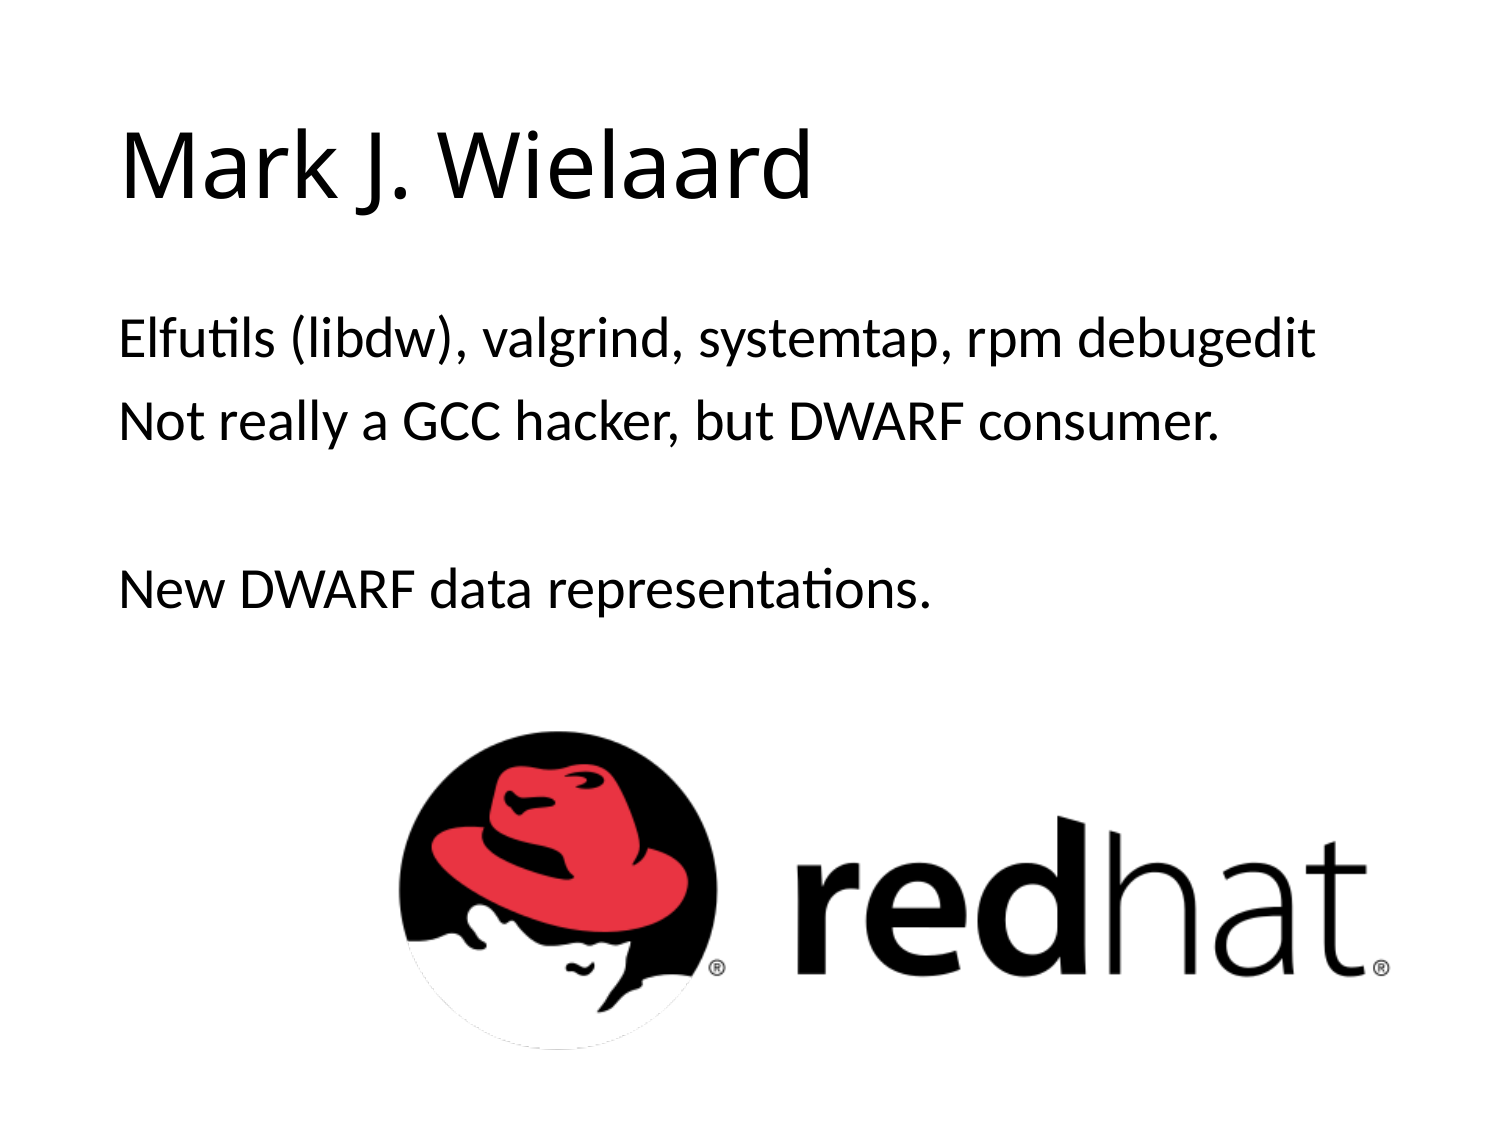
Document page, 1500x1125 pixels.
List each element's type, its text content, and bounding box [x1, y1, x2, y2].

title Mark J. Wielaard [103, 59, 1397, 278]
list Elfutils (libdw), valgrind, systemtap, rpm debugedit Not really a GCC hacker, but DWARF consumer. New DWARF data representations. [103, 299, 1397, 1014]
picture [396, 730, 1397, 1053]
